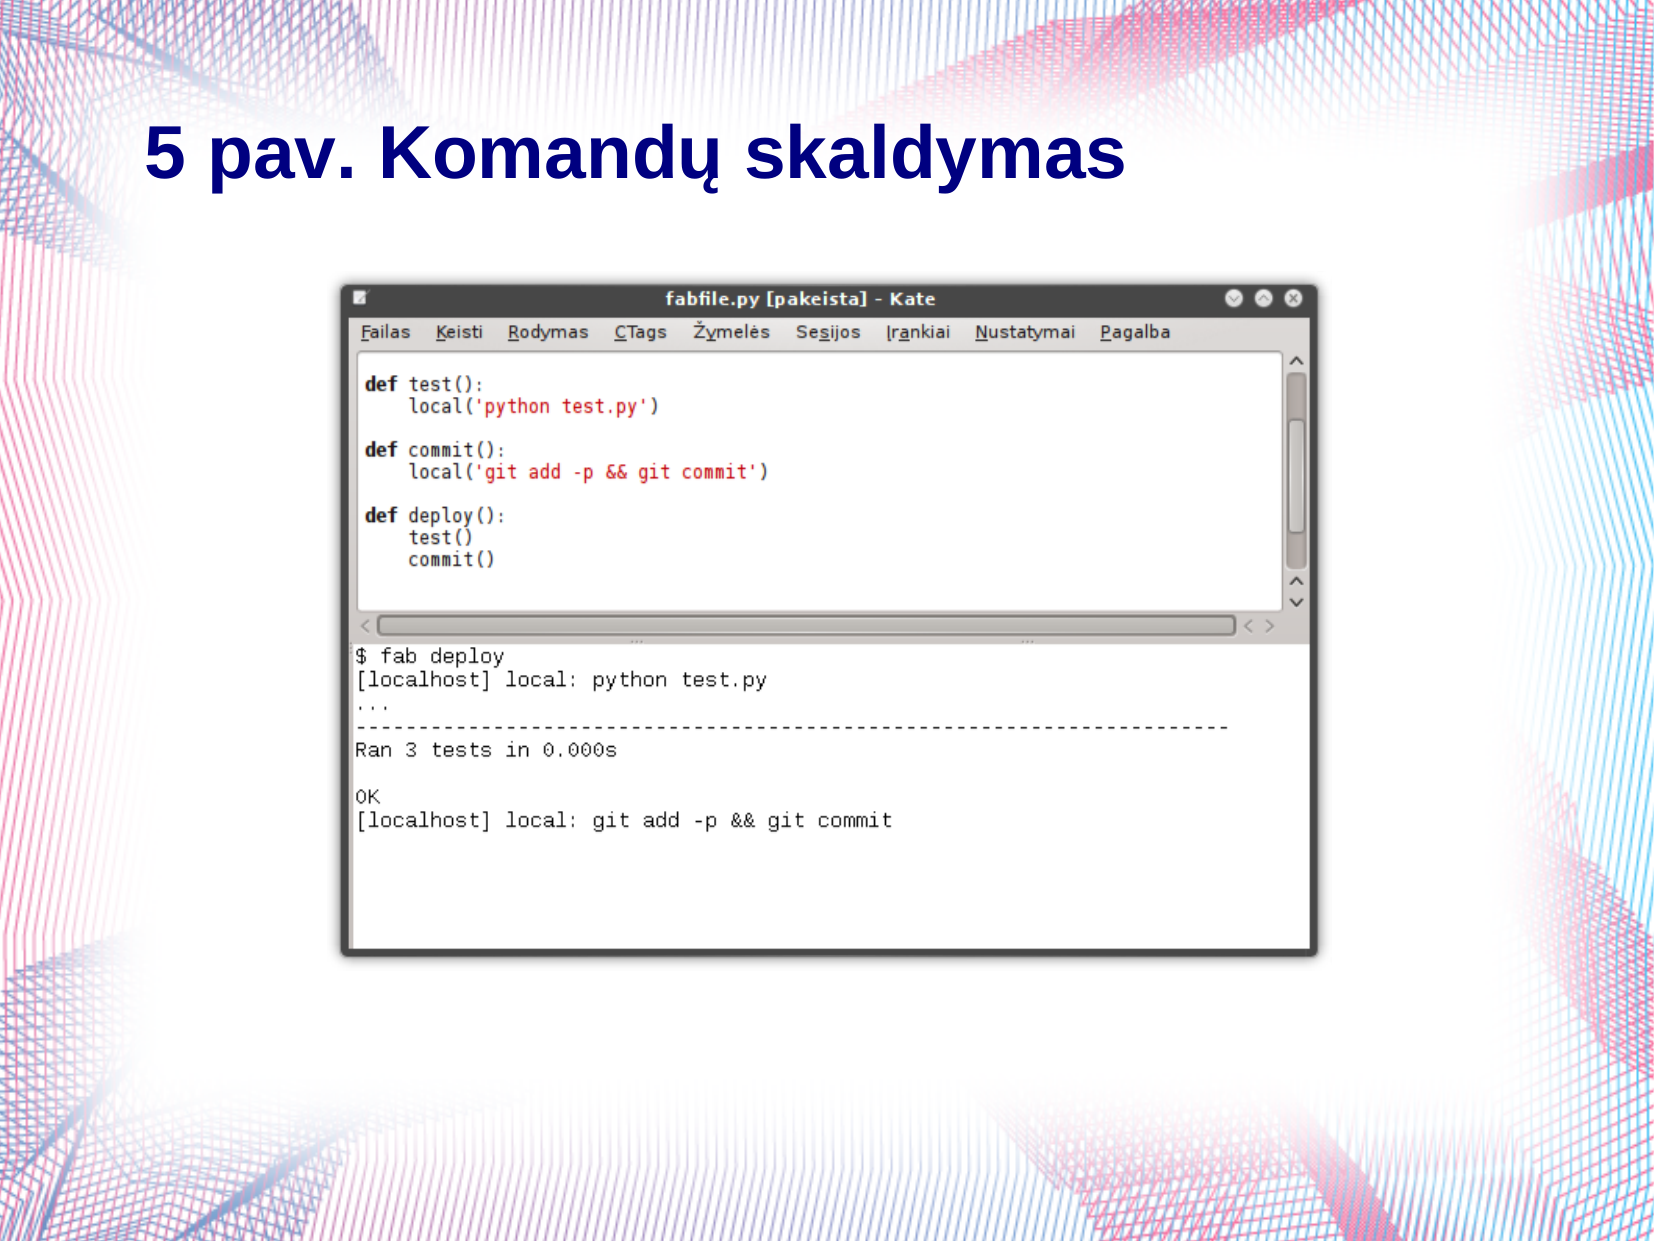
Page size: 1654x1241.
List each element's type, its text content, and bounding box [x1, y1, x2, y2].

title 5 pav. Komandų skaldymas [82, 49, 1571, 257]
picture [0, 0, 1654, 1241]
